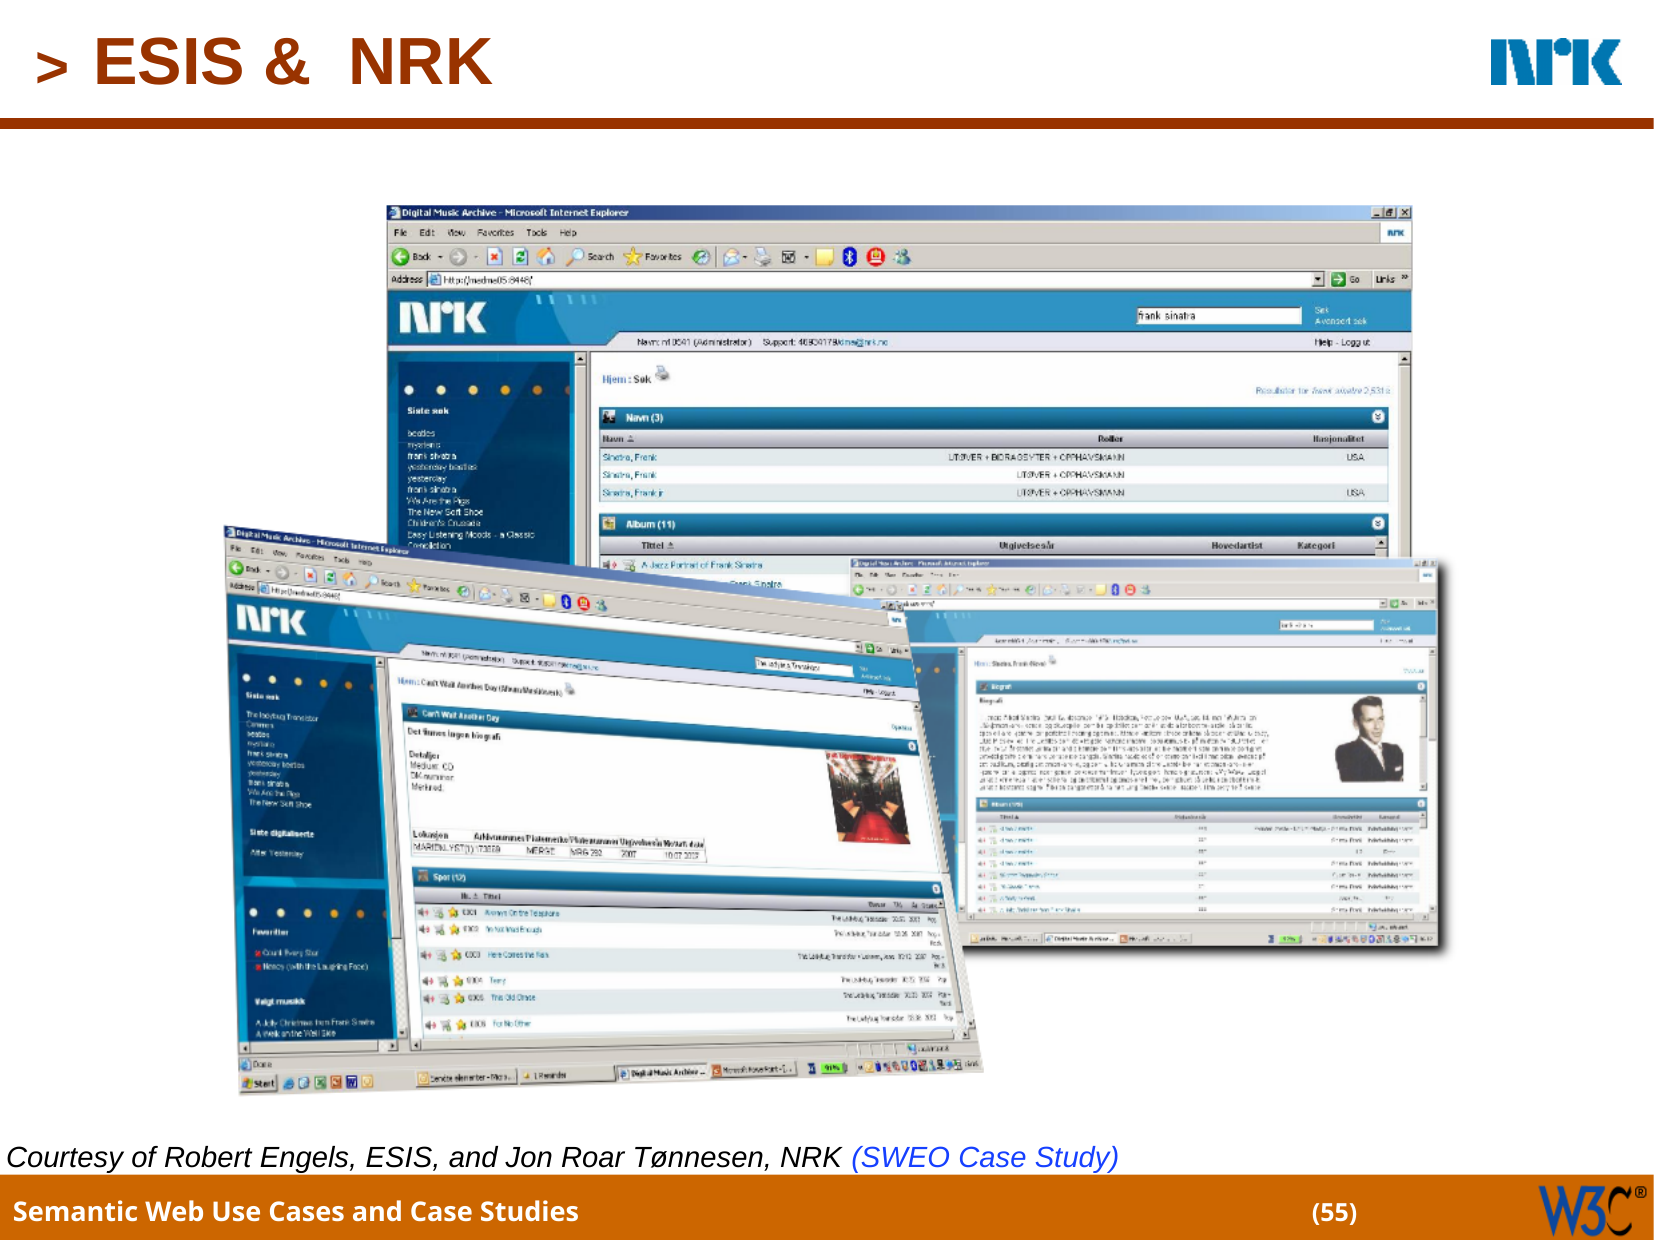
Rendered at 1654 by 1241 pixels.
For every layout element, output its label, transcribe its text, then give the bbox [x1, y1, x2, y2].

picture [1535, 1183, 1651, 1240]
picture [1491, 38, 1572, 85]
picture [1567, 38, 1622, 85]
title ESIS & NRK [93, 0, 1339, 124]
picture [157, 180, 1505, 1097]
text_box Courtesy of Robert Engels, ESIS, and Jon Roar Tønnesen, NRK (SWEO Case Study) [5, 1139, 1121, 1173]
